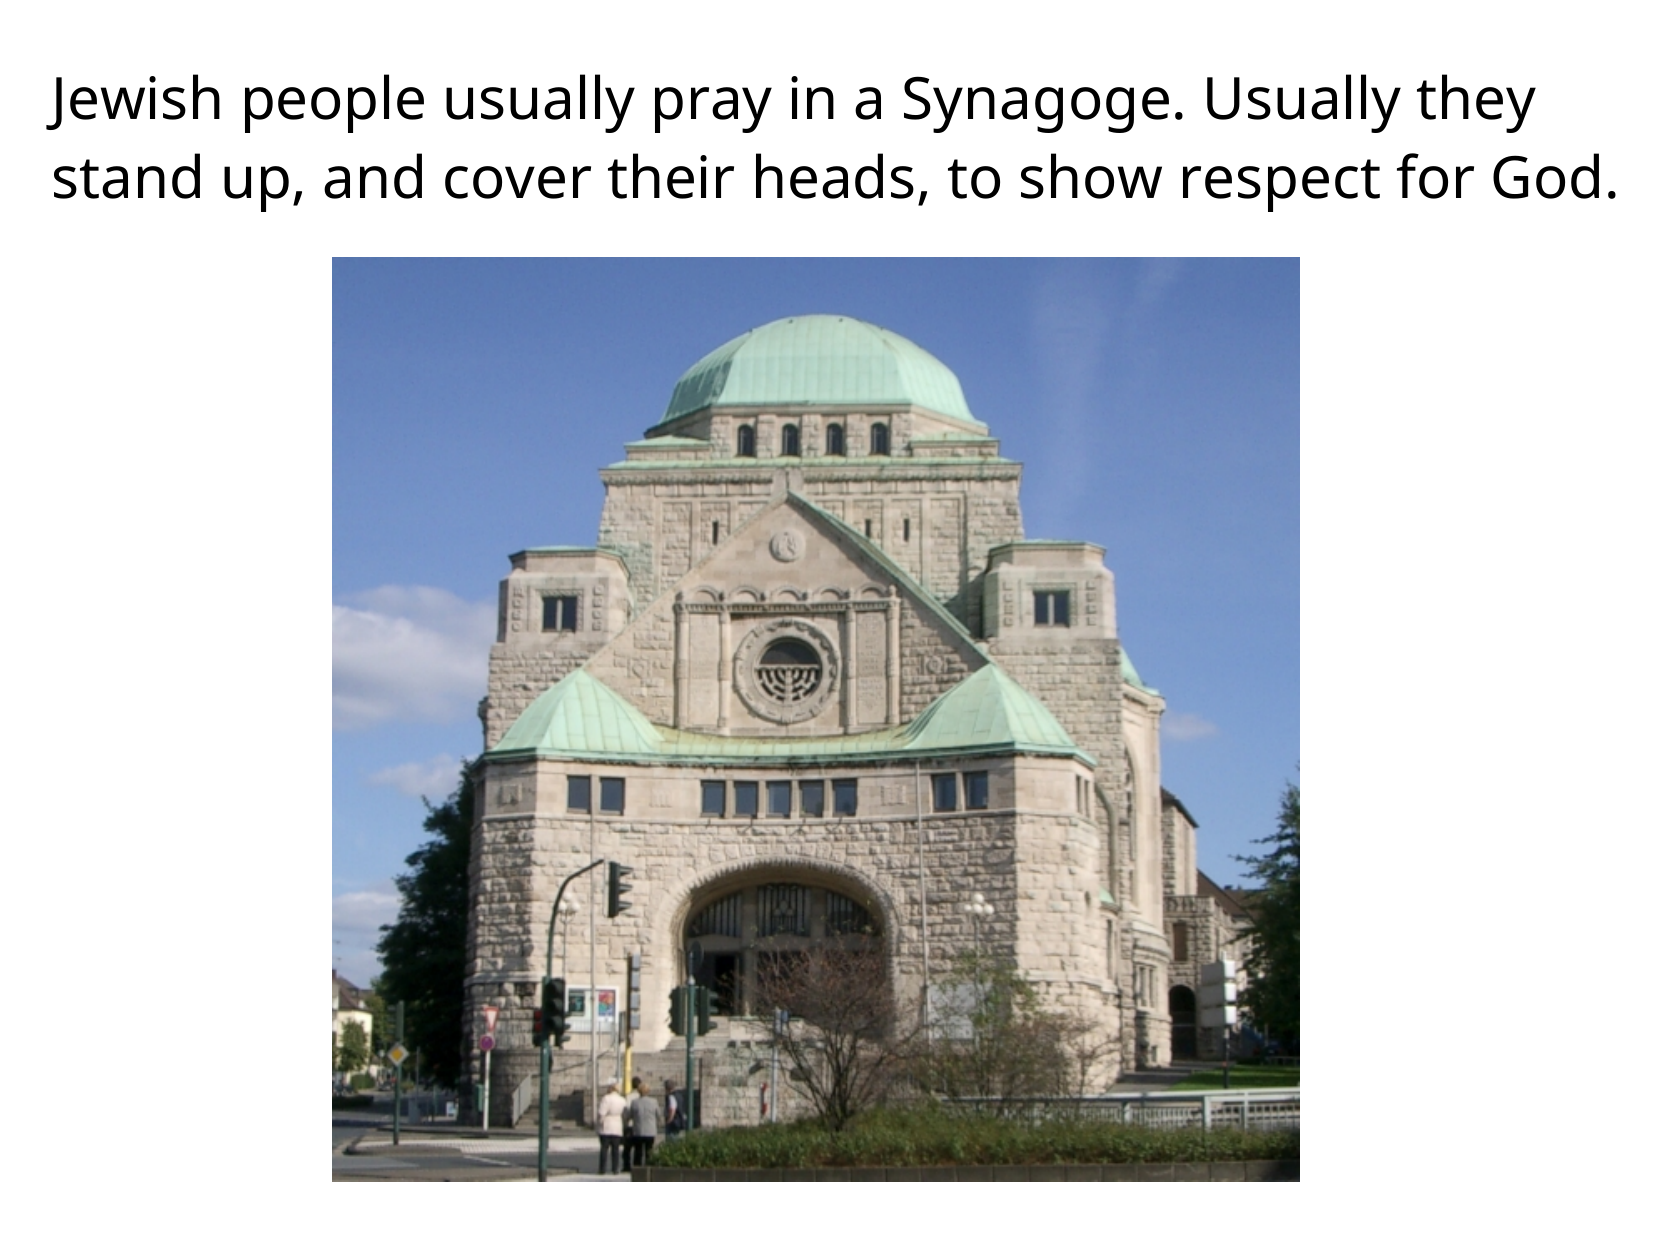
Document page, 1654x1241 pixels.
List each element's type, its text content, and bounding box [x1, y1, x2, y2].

picture [332, 257, 1300, 1182]
text_box Jewish people usually pray in a Synagoge. Usually they stand up, and cover their heads, to show respect for God. [36, 49, 1595, 237]
